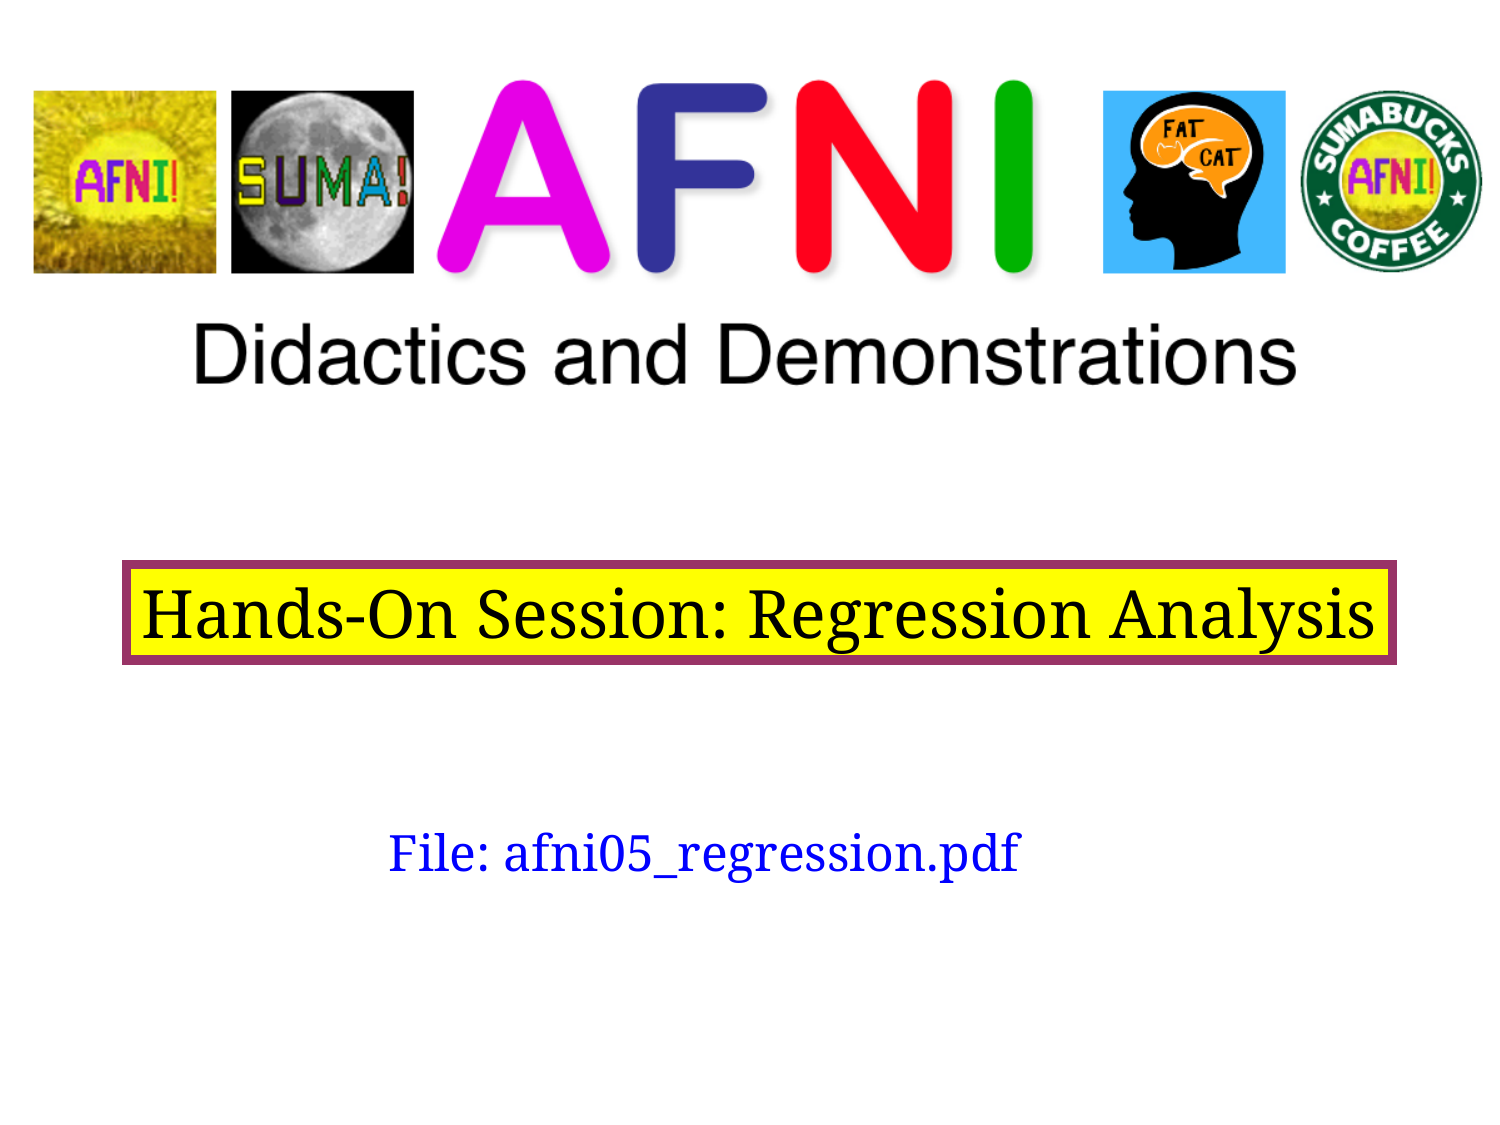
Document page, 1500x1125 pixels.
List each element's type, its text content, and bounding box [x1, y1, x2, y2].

text_box File: afni05_regression.pdf [219, 813, 1190, 890]
text_box Hands-On Session: Regression Analysis [126, 564, 1393, 660]
picture [0, 7, 1500, 436]
